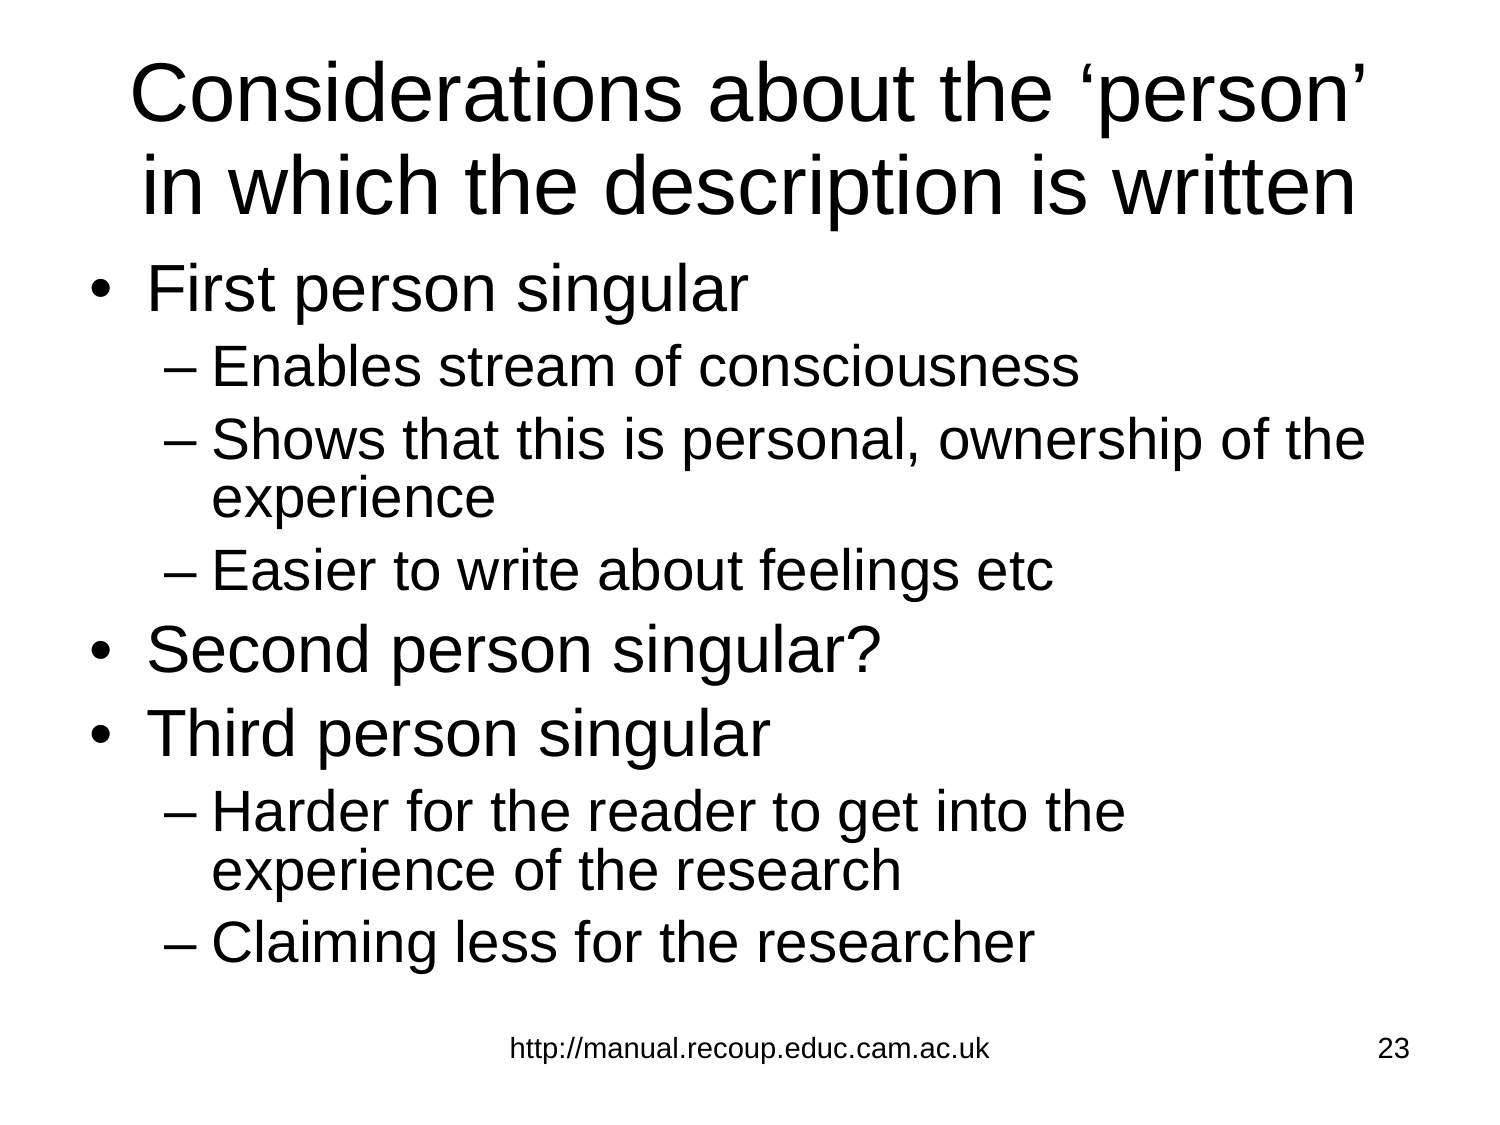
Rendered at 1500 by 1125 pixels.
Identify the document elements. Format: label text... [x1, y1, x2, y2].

list First person singular Enables stream of consciousness Shows that this is personal, ownership of the experience Easier to write about feelings etc Second person singular? Third person singular Harder for the reader to get into the experience of the research Claiming less for the researcher [75, 249, 1426, 1047]
title Considerations about the ‘person’ in which the description is written [75, 31, 1426, 247]
